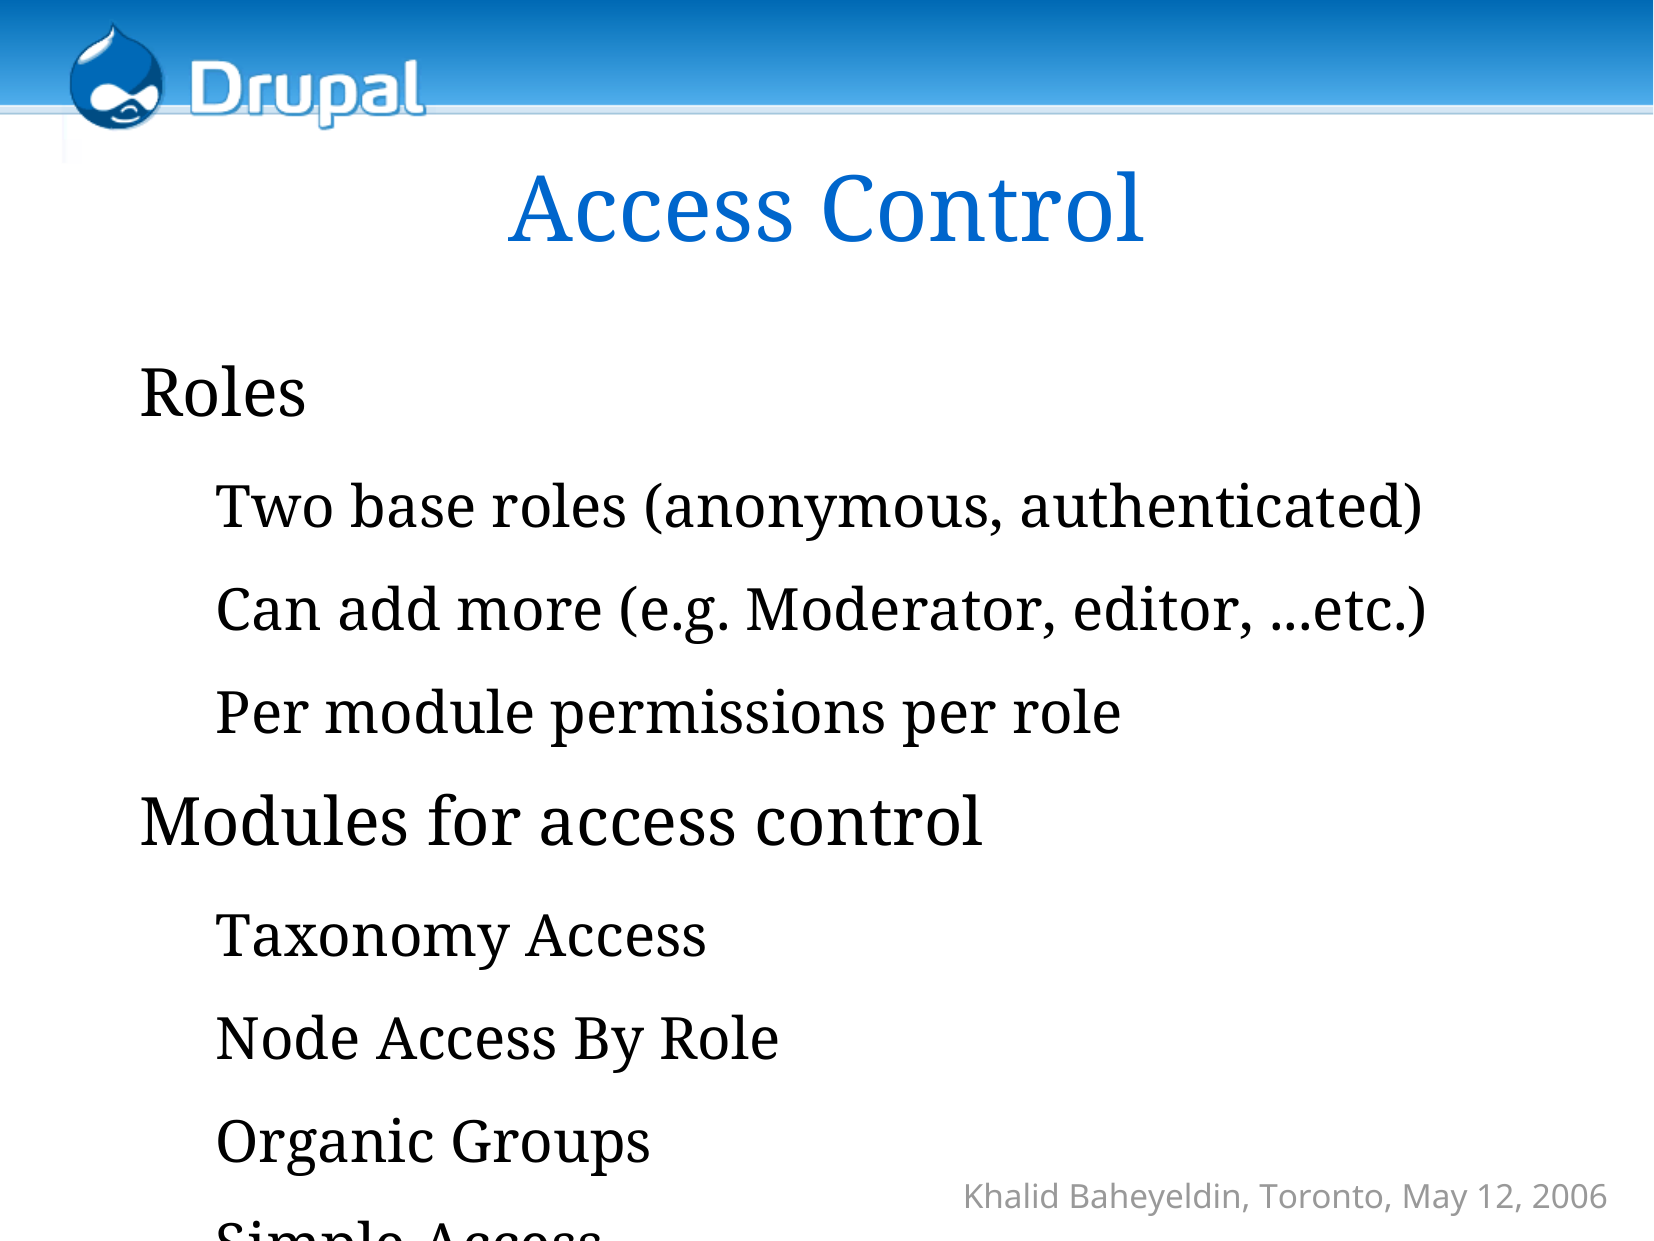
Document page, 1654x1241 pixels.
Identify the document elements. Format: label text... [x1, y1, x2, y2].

picture [472, 1236, 483, 1241]
picture [298, 1237, 309, 1241]
picture [437, 1229, 444, 1241]
list Roles Two base roles (anonymous, authenticated) Can add more (e.g. Moderator, editor, ...etc.) Per module permissions per role Modules for access control Taxonomy Access Node Access By Role Organic Groups Simple Access [121, 344, 1533, 1153]
picture [384, 1236, 396, 1241]
picture [559, 1236, 569, 1241]
picture [334, 1237, 347, 1241]
picture [279, 1237, 291, 1241]
picture [0, 0, 1654, 1241]
picture [529, 1236, 541, 1241]
title Access Control [121, 102, 1533, 311]
picture [585, 1236, 595, 1241]
picture [501, 1236, 512, 1241]
